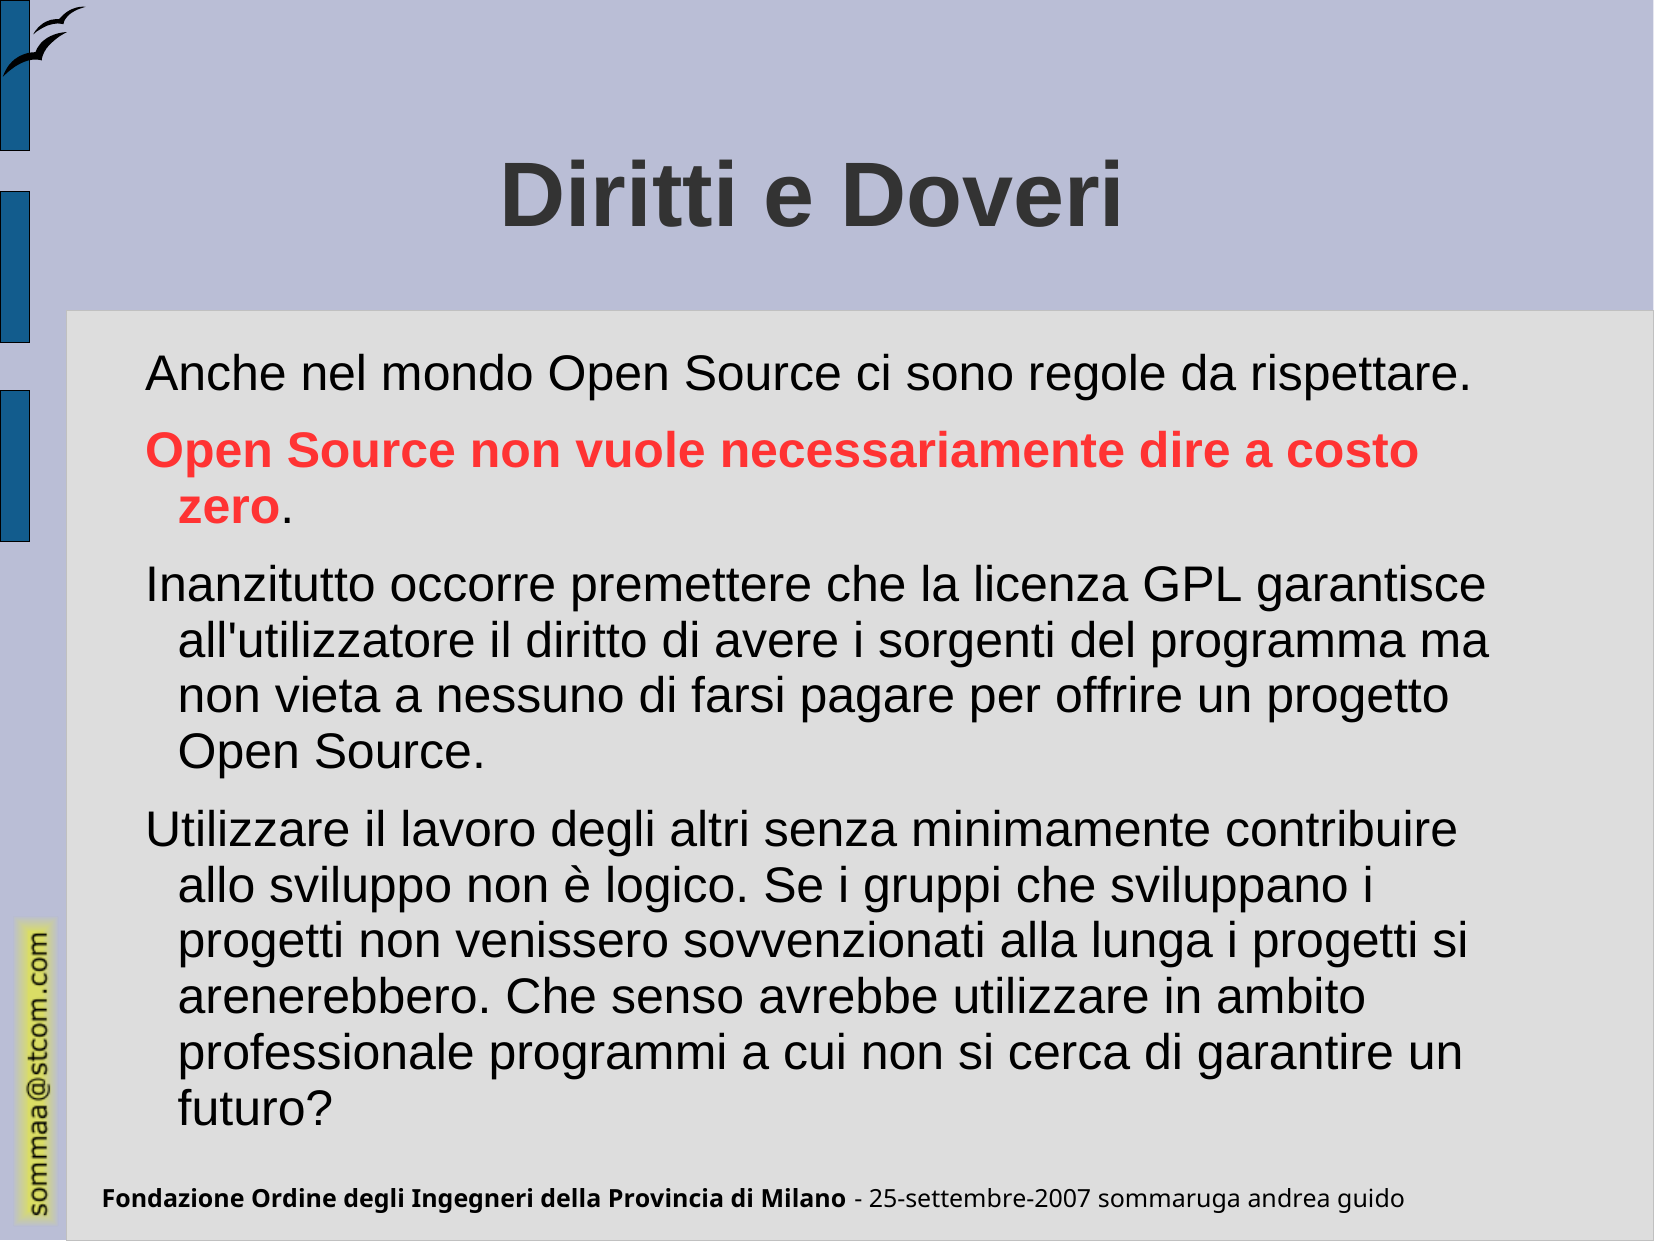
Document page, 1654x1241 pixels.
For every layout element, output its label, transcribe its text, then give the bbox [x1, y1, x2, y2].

list Anche nel mondo Open Source ci sono regole da rispettare. Open Source non vuole necessariamente dire a costo zero. Inanzitutto occorre premettere che la licenza GPL garantisce all'utilizzatore il diritto di avere i sorgenti del programma ma non vieta a nessuno di farsi pagare per offrire un progetto Open Source. Utilizzare il lavoro degli altri senza minimamente contribuire allo sviluppo non è logico. Se i gruppi che sviluppano i progetti non venissero sovvenzionati alla lunga i progetti si arenerebbero. Che senso avrebbe utilizzare in ambito professionale programmi a cui non si cerca di garantire un futuro? [121, 344, 1534, 1139]
picture [12, 915, 60, 1228]
title Diritti e Doveri [121, 91, 1534, 299]
